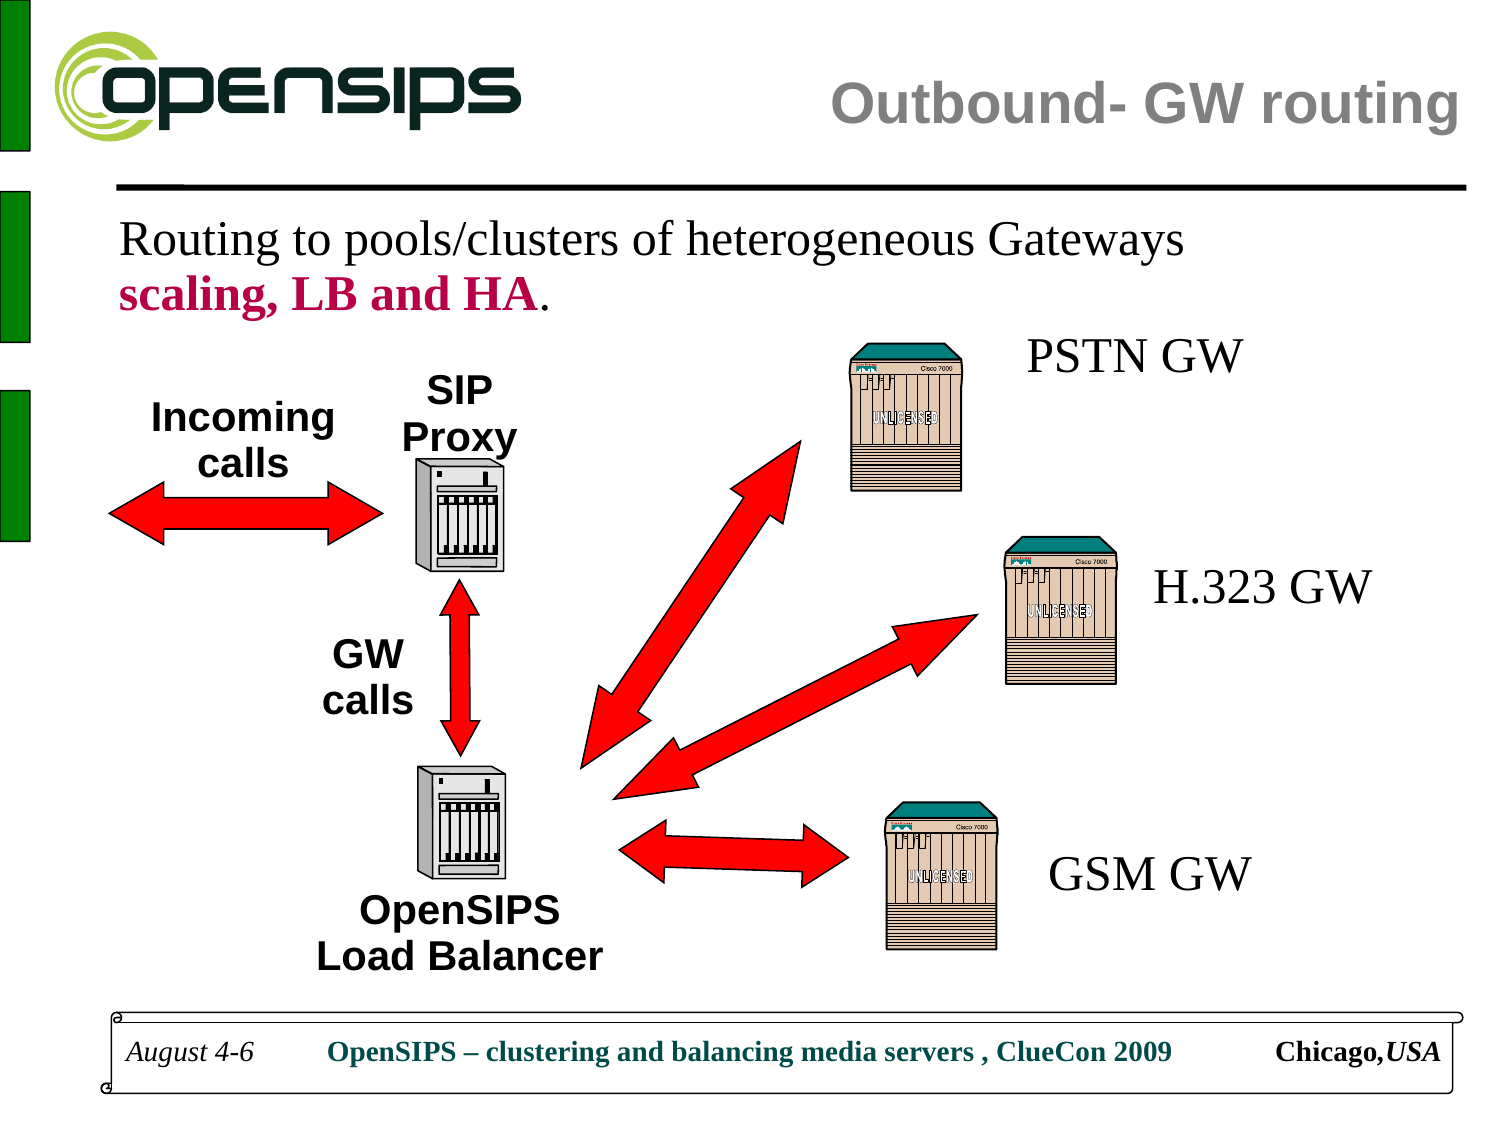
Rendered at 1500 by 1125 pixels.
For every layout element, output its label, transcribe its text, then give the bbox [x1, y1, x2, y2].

text_box GSM GW [1033, 838, 1375, 965]
title Outbound- GW routing [717, 44, 1462, 180]
chart [874, 792, 1007, 960]
text_box [416, 468, 504, 572]
text_box [613, 614, 978, 800]
picture [51, 27, 532, 148]
text_box SIP Proxy [386, 359, 533, 468]
text_box [109, 495, 383, 545]
text_box Routing to pools/clusters of heterogeneous Gateways scaling, LB and HA. [104, 203, 1201, 329]
text_box OpenSIPS Load Balancer [301, 878, 619, 988]
text_box PSTN GW [1011, 320, 1353, 447]
chart [994, 527, 1127, 695]
text_box [440, 579, 480, 756]
text_box [619, 820, 849, 888]
text_box Incoming calls [136, 385, 351, 504]
text_box [417, 766, 506, 878]
text_box H.323 GW [1138, 551, 1389, 634]
text_box [581, 441, 801, 769]
chart [839, 334, 972, 501]
text_box GW calls [307, 622, 430, 741]
